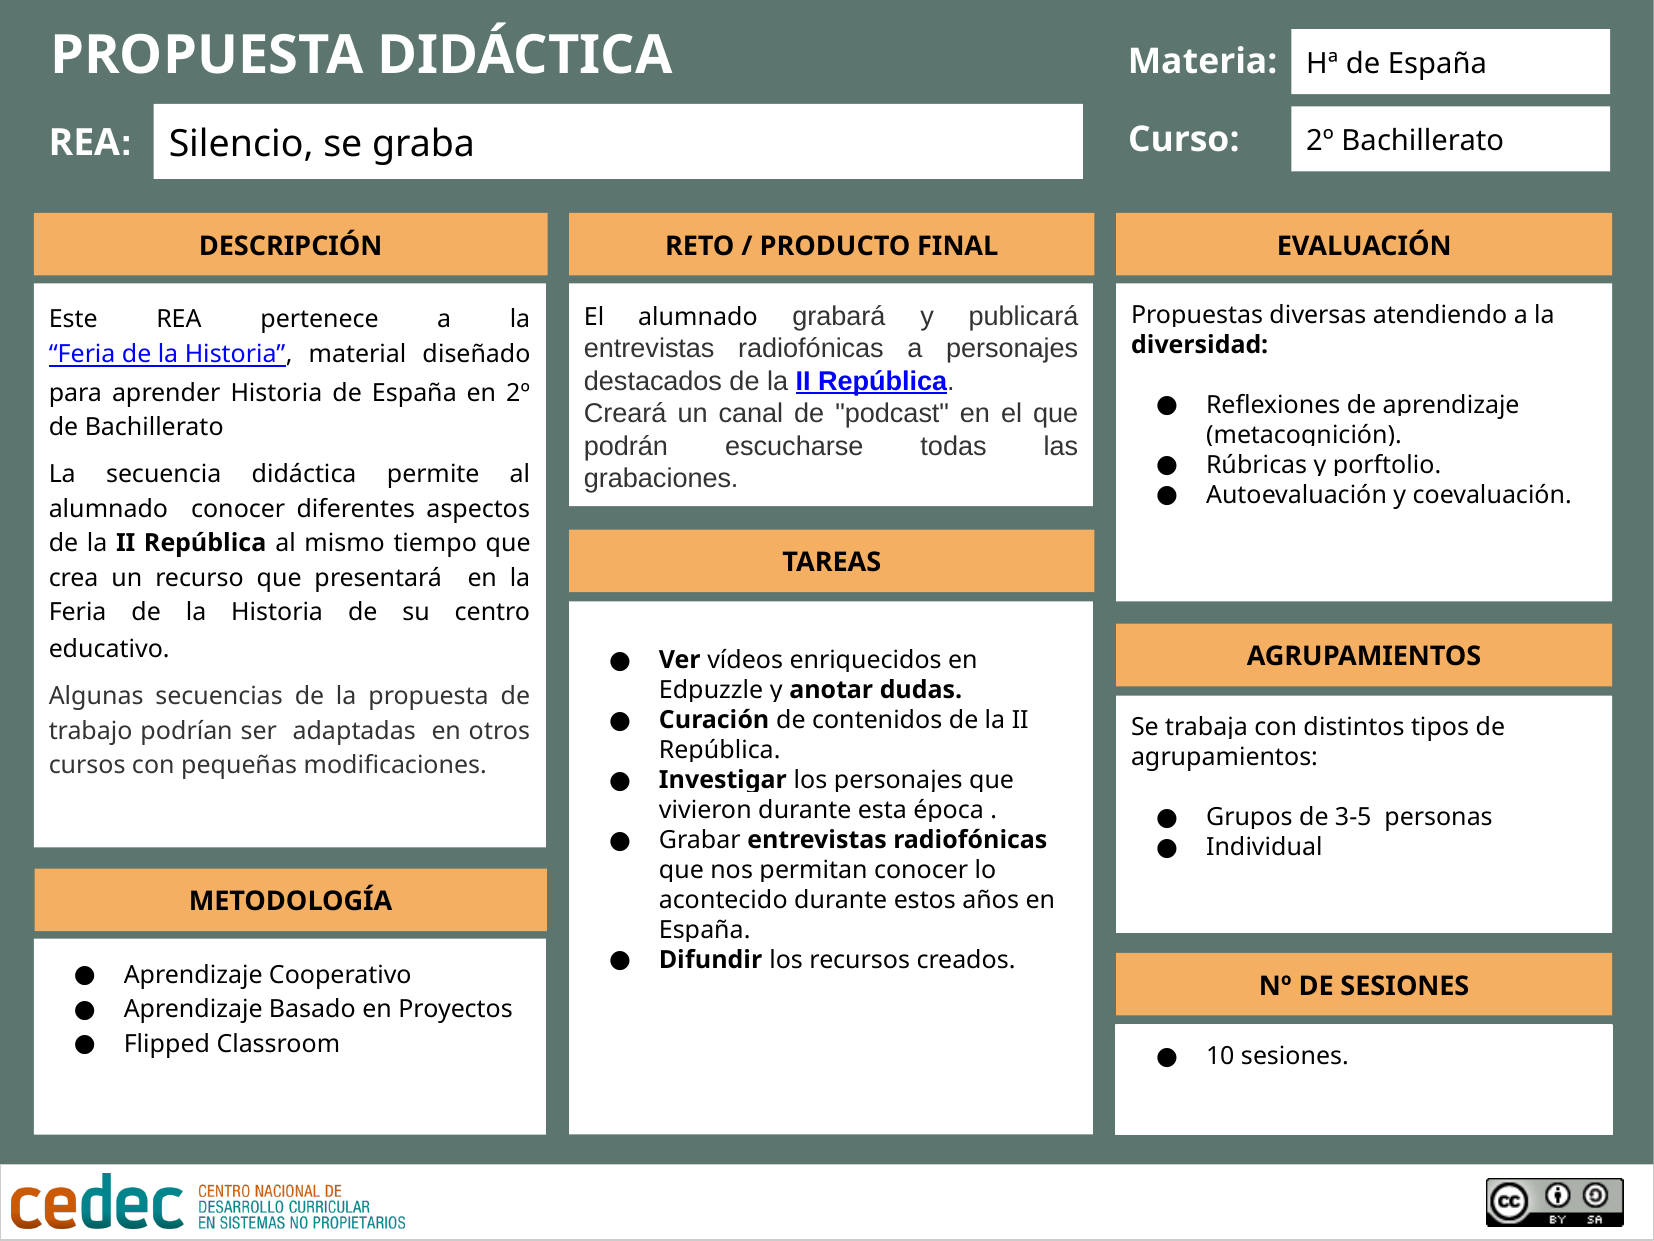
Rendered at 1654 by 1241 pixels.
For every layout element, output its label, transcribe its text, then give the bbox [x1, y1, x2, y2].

text_box Se trabaja con distintos tipos de agrupamientos: Grupos de 3-5 personas Individual [1116, 695, 1613, 933]
text_box RETO / PRODUCTO FINAL [569, 212, 1095, 276]
picture [1486, 1178, 1624, 1227]
text_box Hª de España [1291, 29, 1611, 95]
text_box EVALUACIÓN [1116, 212, 1613, 276]
text_box Ver vídeos enriquecidos en Edpuzzle y anotar dudas. Curación de contenidos de la II República. Investigar los personajes que vivieron durante esta época . Grabar entrevistas radiofónicas que nos permitan conocer lo acontecido durante estos años en España. Difundir los recursos creados. [569, 601, 1093, 1135]
text_box PROPUESTA DIDÁCTICA [35, 11, 697, 110]
text_box METODOLOGÍA [34, 868, 547, 932]
text_box Aprendizaje Cooperativo Aprendizaje Basado en Proyectos Flipped Classroom [33, 938, 546, 1135]
text_box Este REA pertenece a la “Feria de la Historia”, material diseñado para aprender Historia de España en 2º de Bachillerato La secuencia didáctica permite al alumnado conocer diferentes aspectos de la II República al mismo tiempo que crea un recurso que presentará en la Feria de la Historia de su centro educativo. Algunas secuencias de la propuesta de trabajo podrían ser adaptadas en otros cursos con pequeñas modificaciones. [33, 283, 546, 848]
text_box DESCRIPCIÓN [33, 212, 548, 276]
picture [11, 1173, 405, 1229]
text_box REA: [33, 110, 153, 174]
text_box [0, 1164, 1654, 1241]
text_box 2º Bachillerato [1291, 106, 1611, 172]
text_box Silencio, se graba [153, 103, 1083, 179]
text_box Materia: [1113, 30, 1291, 94]
text_box Nº DE SESIONES [1116, 952, 1613, 1016]
text_box AGRUPAMIENTOS [1116, 623, 1613, 687]
text_box El alumnado grabará y publicará entrevistas radiofónicas a personajes destacados de la II República. Creará un canal de "podcast" en el que podrán escucharse todas las grabaciones. [569, 283, 1093, 507]
text_box TAREAS [569, 529, 1095, 593]
text_box Curso: [1113, 109, 1303, 173]
text_box 10 sesiones. [1116, 1024, 1613, 1135]
text_box Propuestas diversas atendiendo a la diversidad: Reflexiones de aprendizaje (metacognición). Rúbricas y porftolio. Autoevaluación y coevaluación. [1116, 283, 1613, 602]
